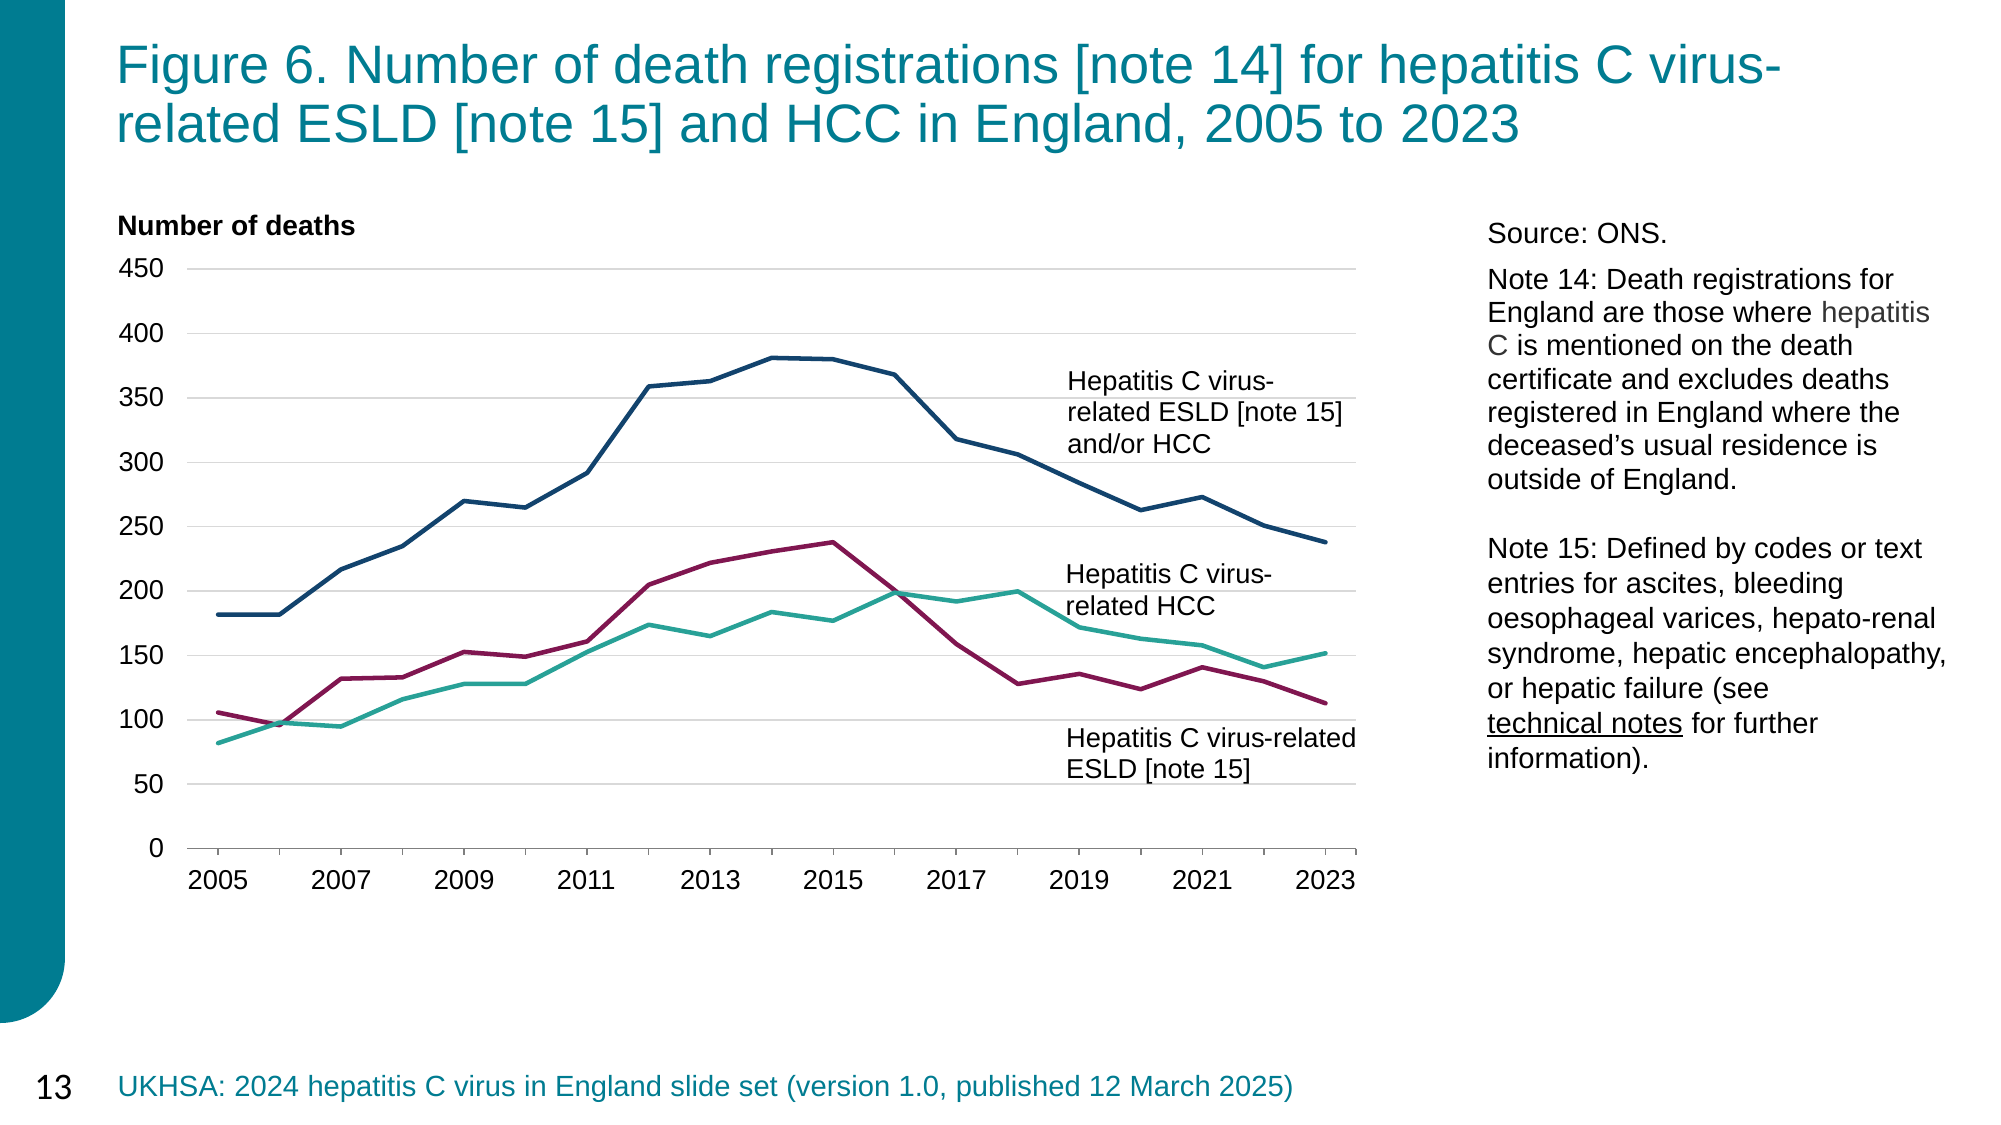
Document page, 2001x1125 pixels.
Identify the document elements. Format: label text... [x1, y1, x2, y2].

text_box Source: ONS. Note 14: Death registrations for England are those where hepatitis C is mentioned on the death certificate and excludes deaths registered in England where the deceased’s usual residence is outside of England. Note 15: Defined by codes or text entries for ascites, bleeding oesophageal varices, hepato-renal syndrome, hepatic encephalopathy, or hepatic failure (see technical notes for further information). [1472, 208, 1971, 786]
title Figure 6. Number of death registrations [note 14] for hepatitis C virus-related ESLD [note 15] and HCC in England, 2005 to 2023 [101, 29, 1926, 143]
text_box [4, 1054, 102, 1115]
text_box UKHSA: 2024 hepatitis C virus in England slide set (version 1.0, published 12 March 2025) [102, 1054, 1745, 1115]
picture [102, 167, 1385, 910]
